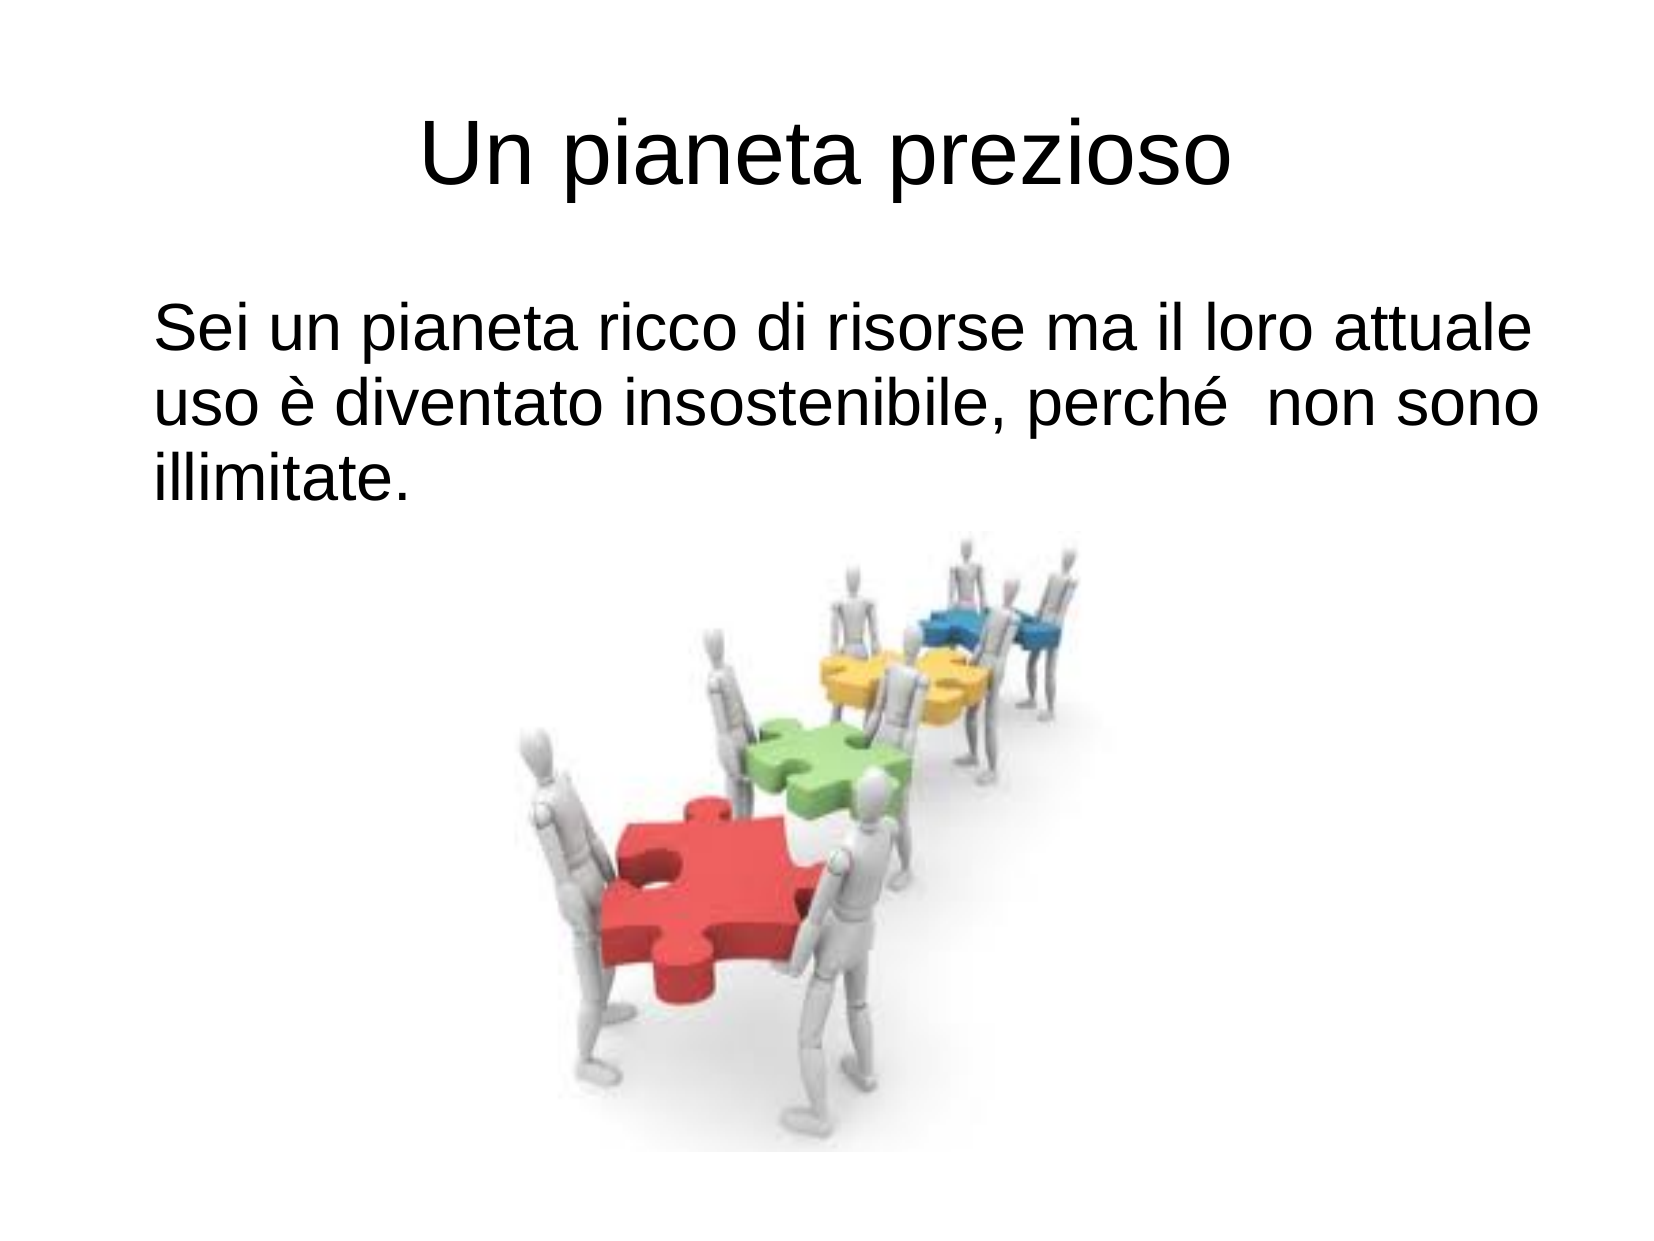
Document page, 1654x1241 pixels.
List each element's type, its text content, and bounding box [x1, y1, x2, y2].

title Un pianeta prezioso [82, 49, 1571, 257]
list Sei un pianeta ricco di risorse ma il loro attuale uso è diventato insostenibile, perché non sono illimitate. [82, 290, 1571, 1109]
picture [472, 531, 1152, 1152]
